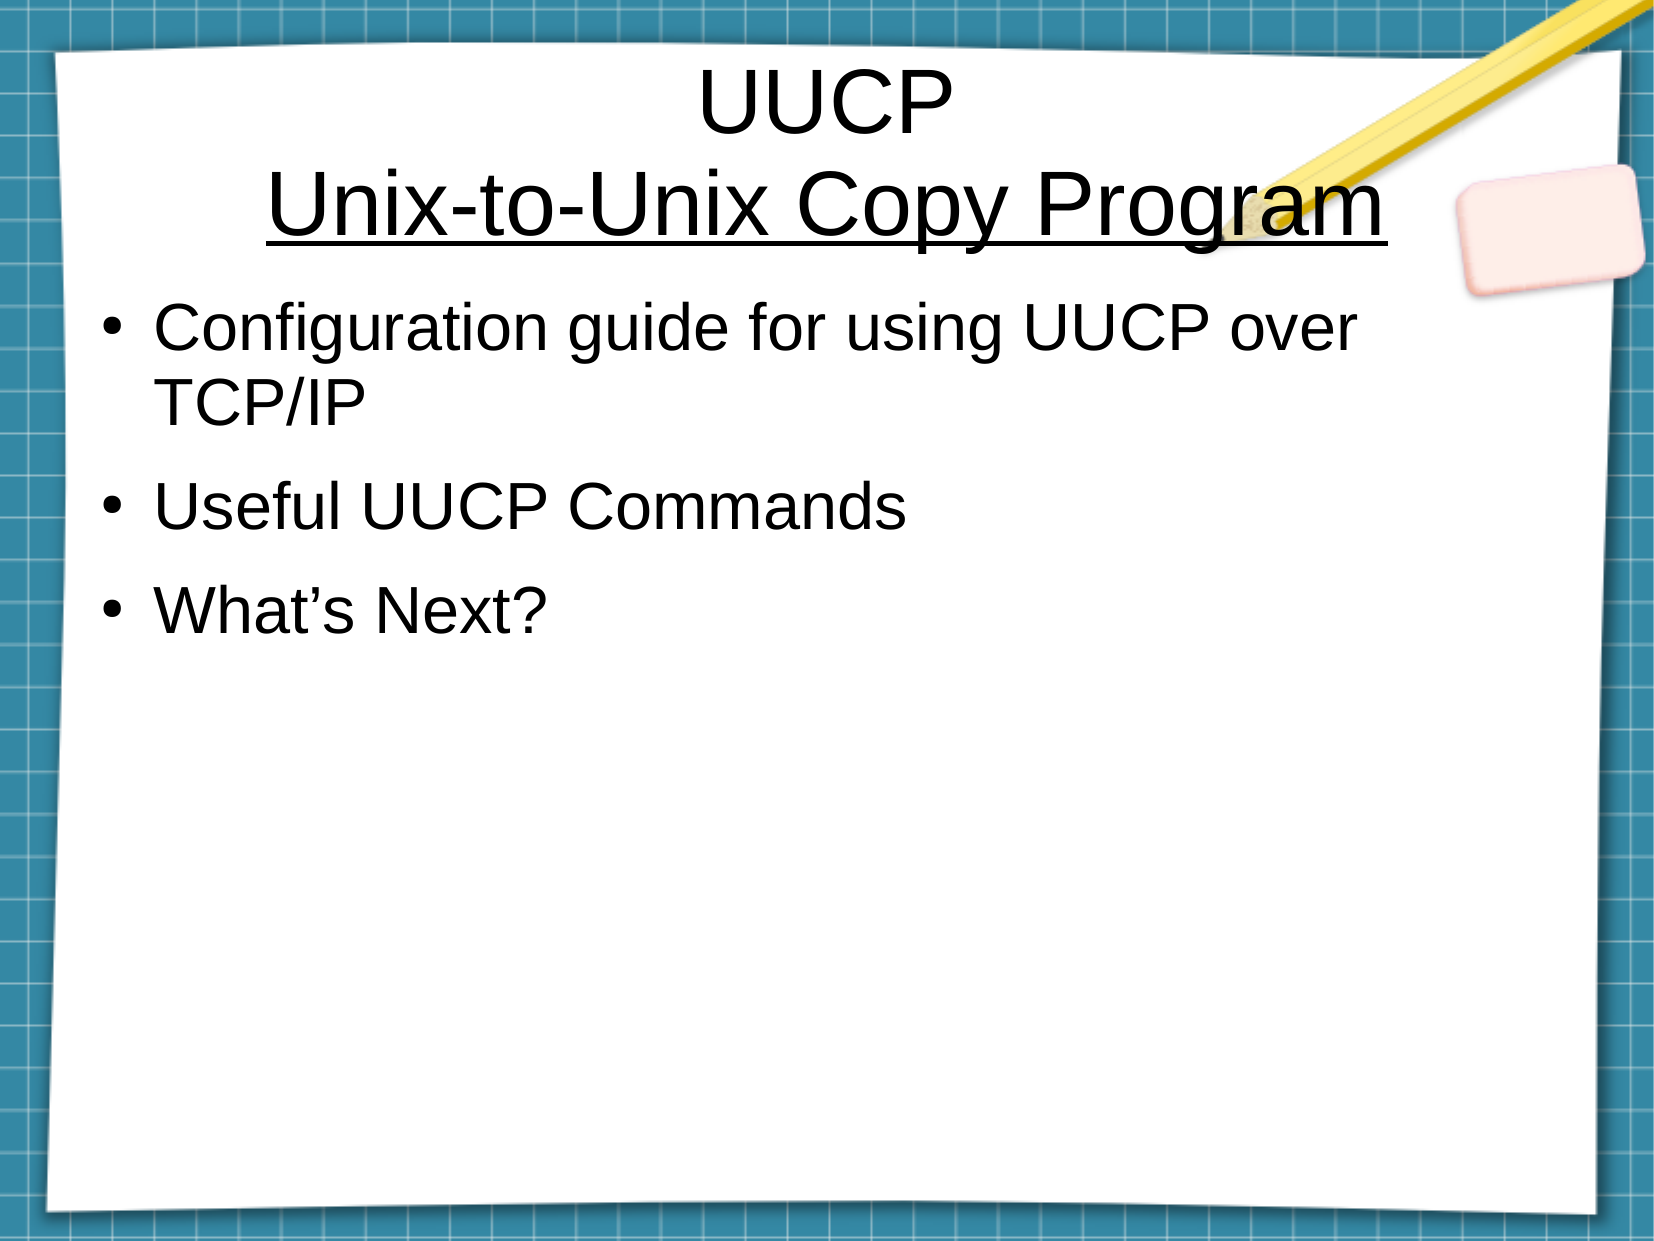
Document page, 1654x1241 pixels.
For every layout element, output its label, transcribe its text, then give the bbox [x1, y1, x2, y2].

title UUCP Unix-to-Unix Copy Program [82, 49, 1571, 257]
text_box [82, 290, 1571, 1010]
picture [0, 0, 1654, 1241]
